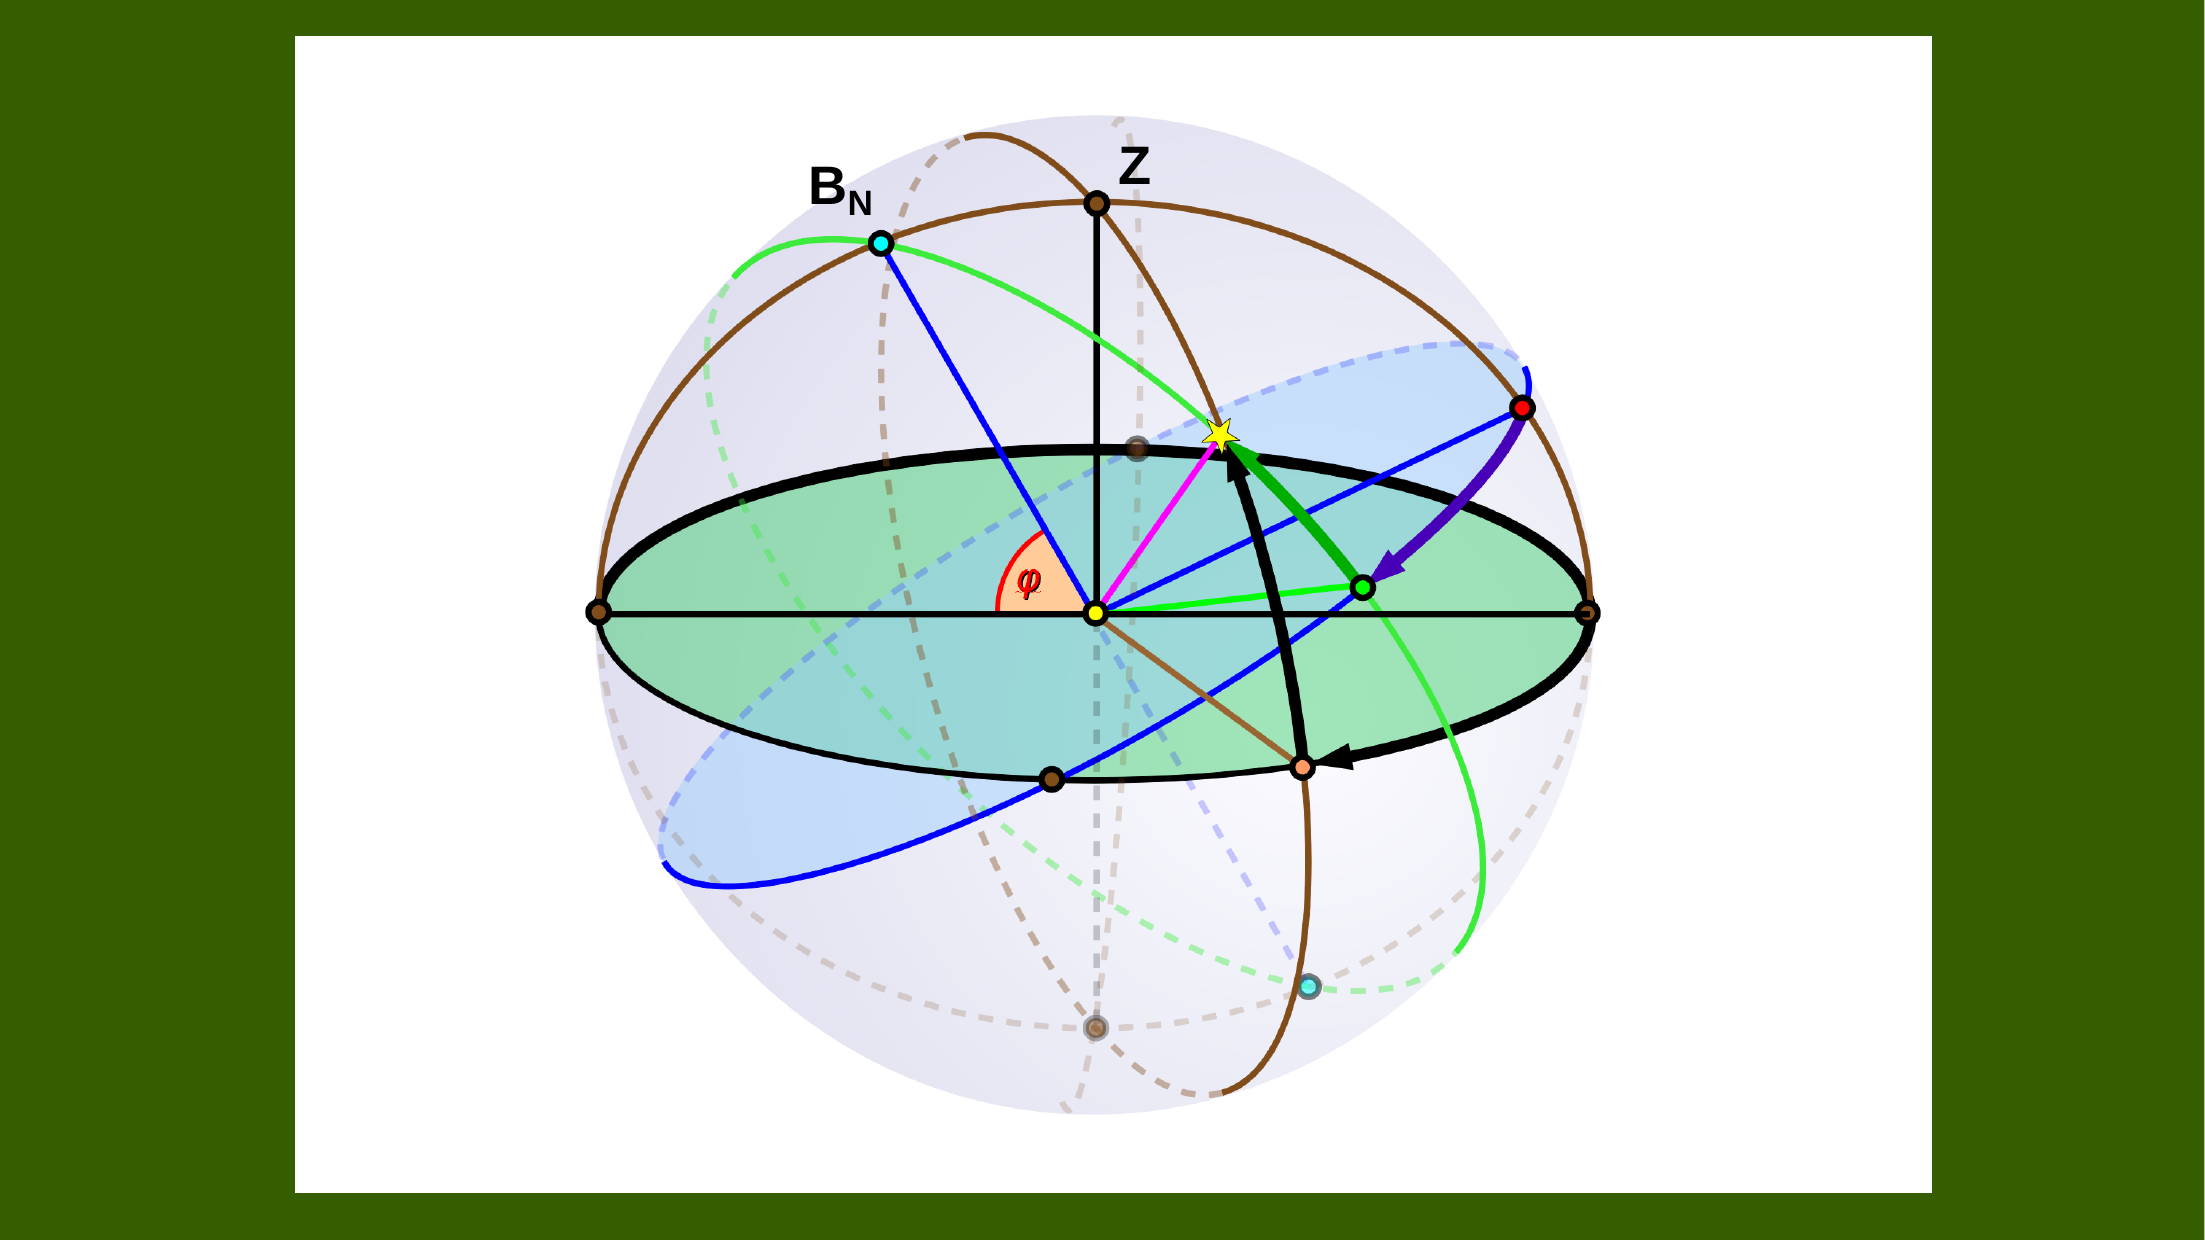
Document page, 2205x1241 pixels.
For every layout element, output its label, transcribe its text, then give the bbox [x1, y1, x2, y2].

picture [295, 36, 1932, 1193]
text_box Z [1104, 127, 1167, 204]
text_box BN [793, 147, 889, 231]
